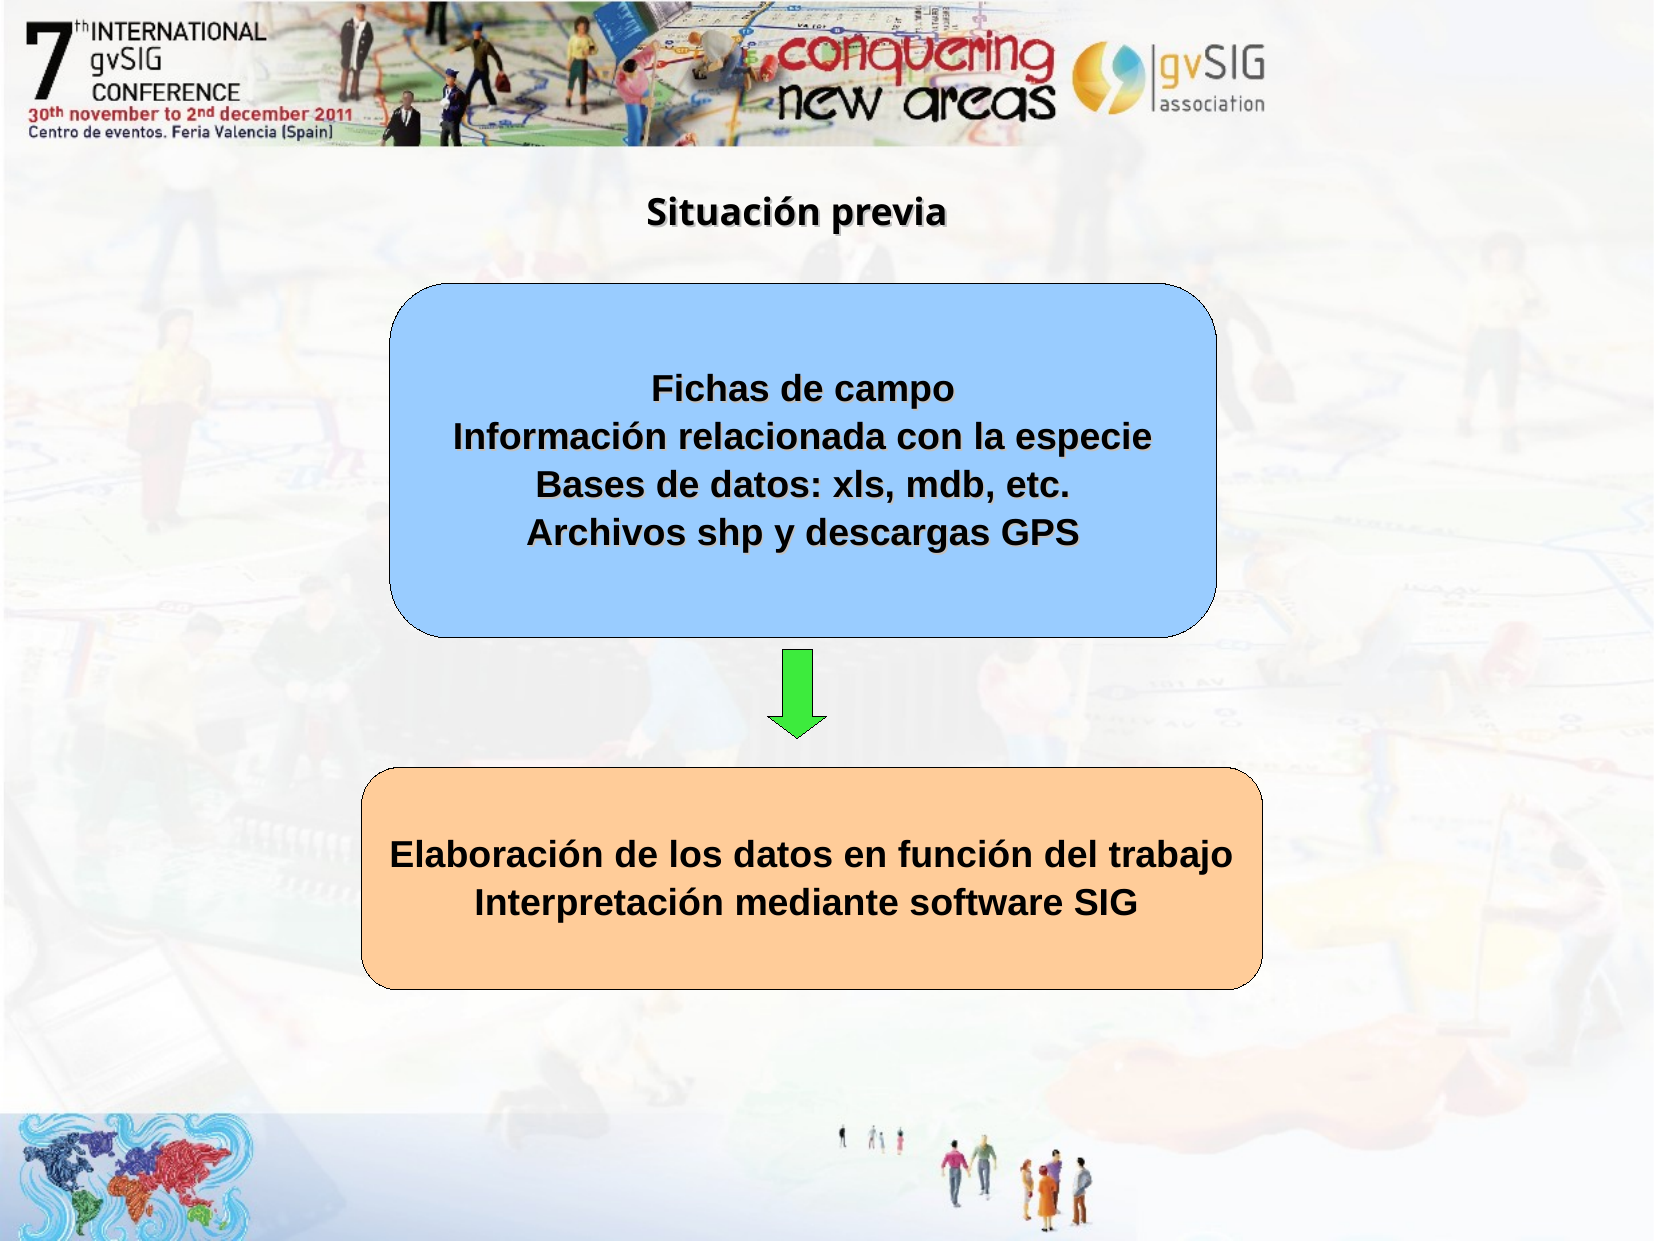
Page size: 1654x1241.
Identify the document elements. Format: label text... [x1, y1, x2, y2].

picture [0, 0, 1654, 1241]
text_box Situación previa [590, 178, 1004, 246]
text_box Elaboración de los datos en función del trabajo Interpretación mediante software SIG [361, 767, 1263, 990]
text_box [767, 649, 827, 739]
text_box Fichas de campo Información relacionada con la especie Bases de datos: xls, mdb, etc. Archivos shp y descargas GPS [389, 283, 1217, 638]
